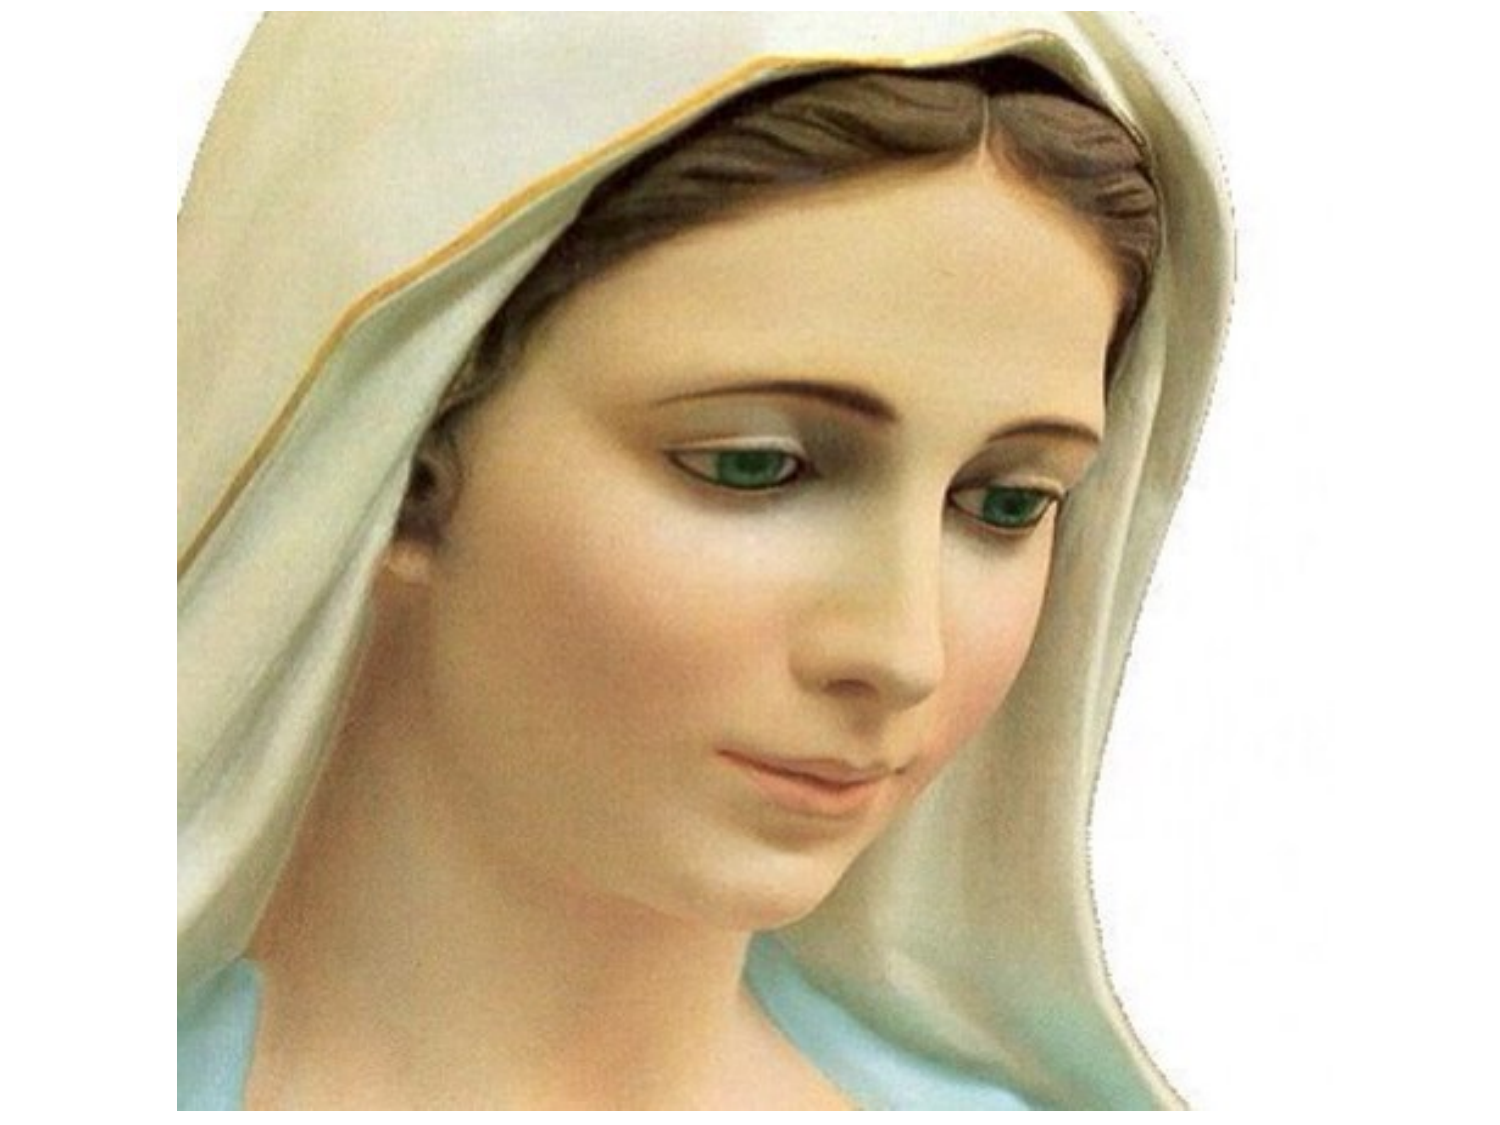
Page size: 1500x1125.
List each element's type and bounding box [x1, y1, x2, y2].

picture [177, 11, 1335, 1111]
